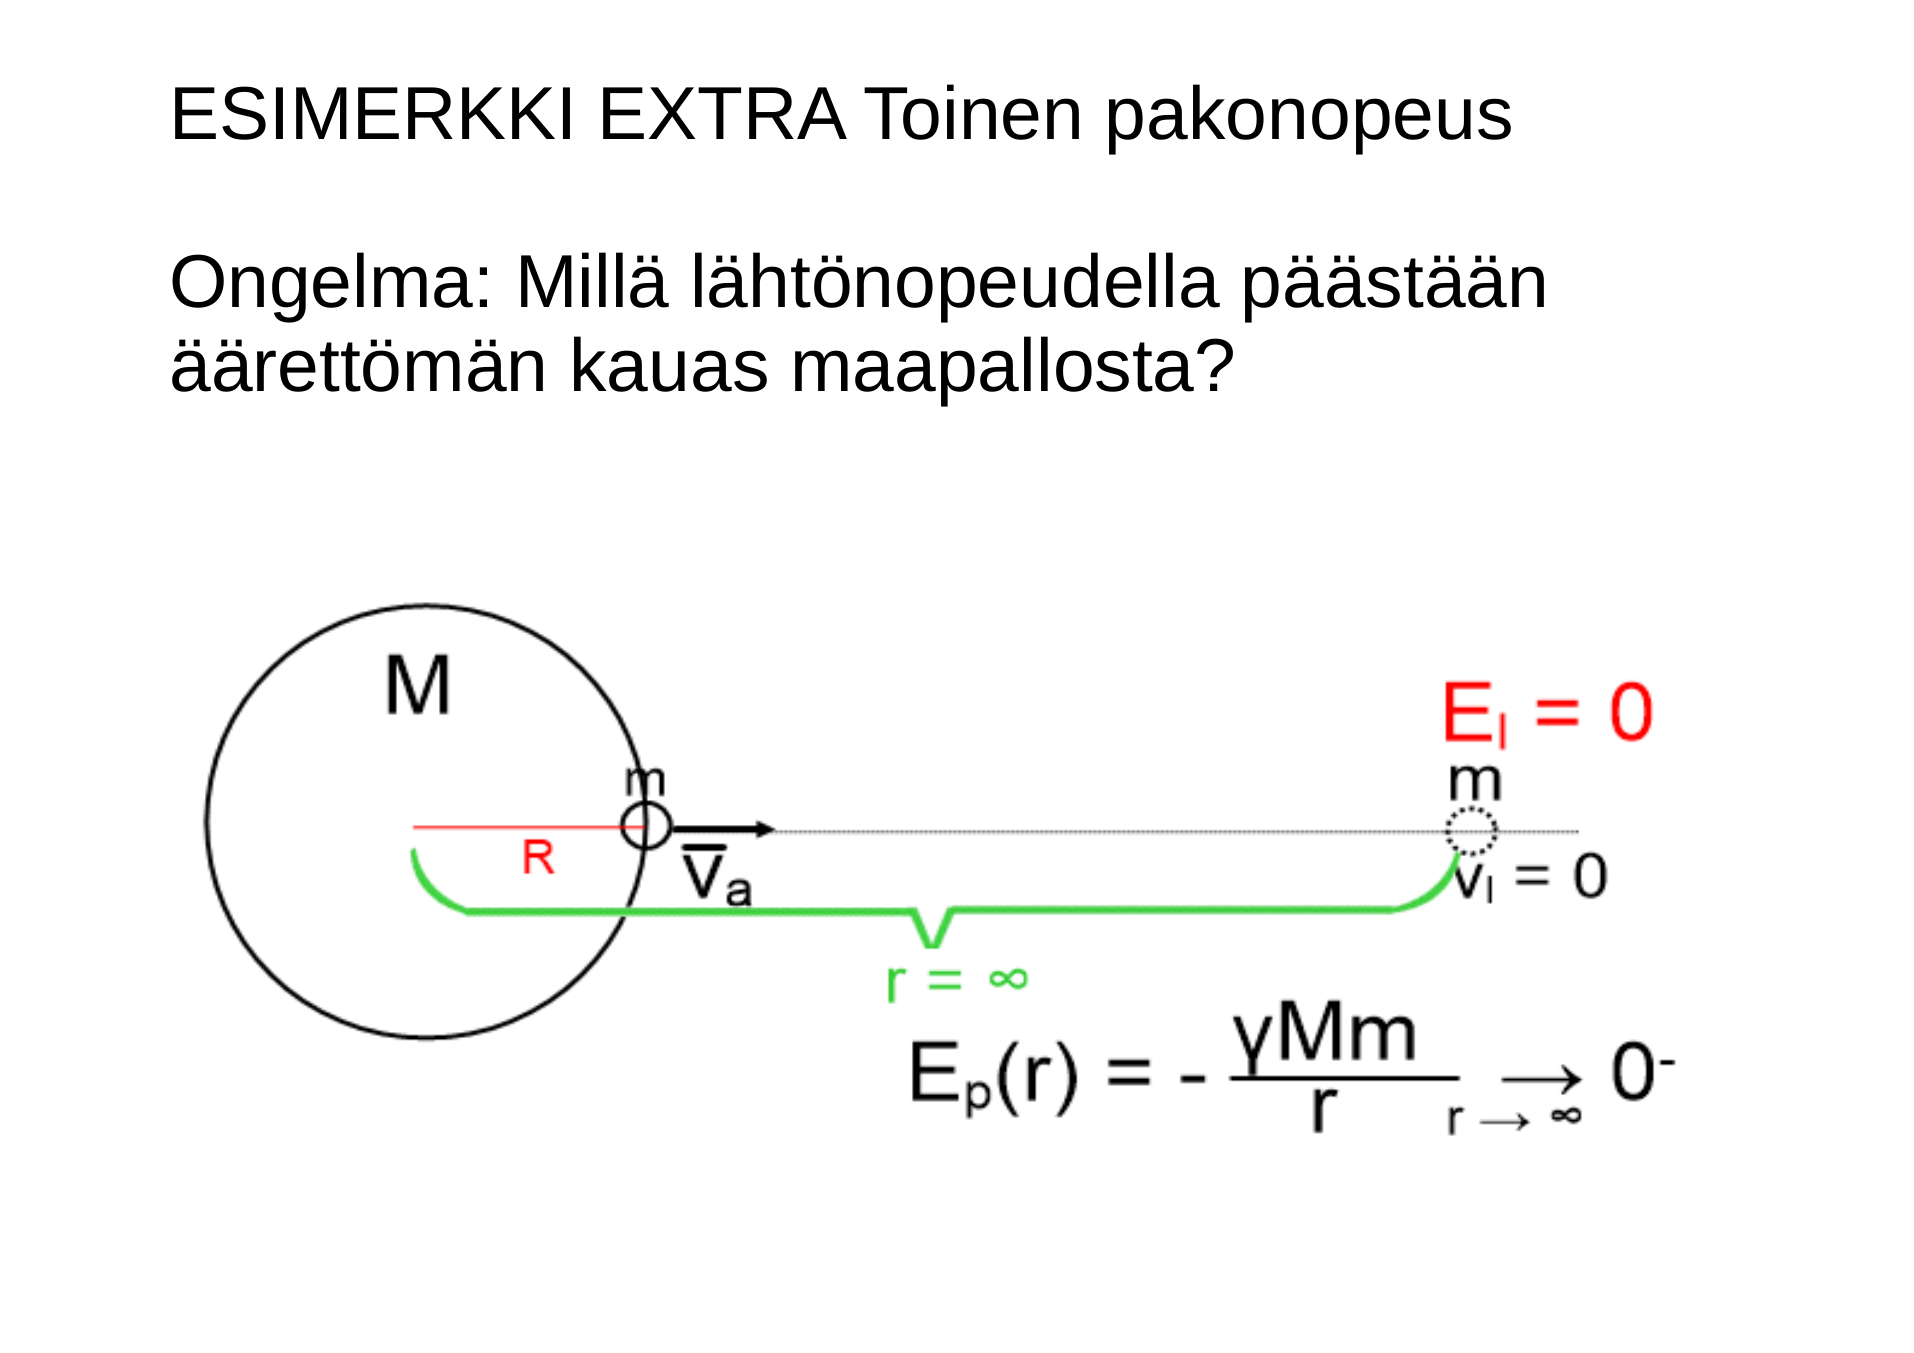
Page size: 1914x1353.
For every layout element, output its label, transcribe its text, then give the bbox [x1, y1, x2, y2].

text_box ESIMERKKI EXTRA Toinen pakonopeus Ongelma: Millä lähtönopeudella päästään äärettömän kauas maapallosta? [154, 64, 1859, 539]
picture [163, 526, 1753, 1211]
